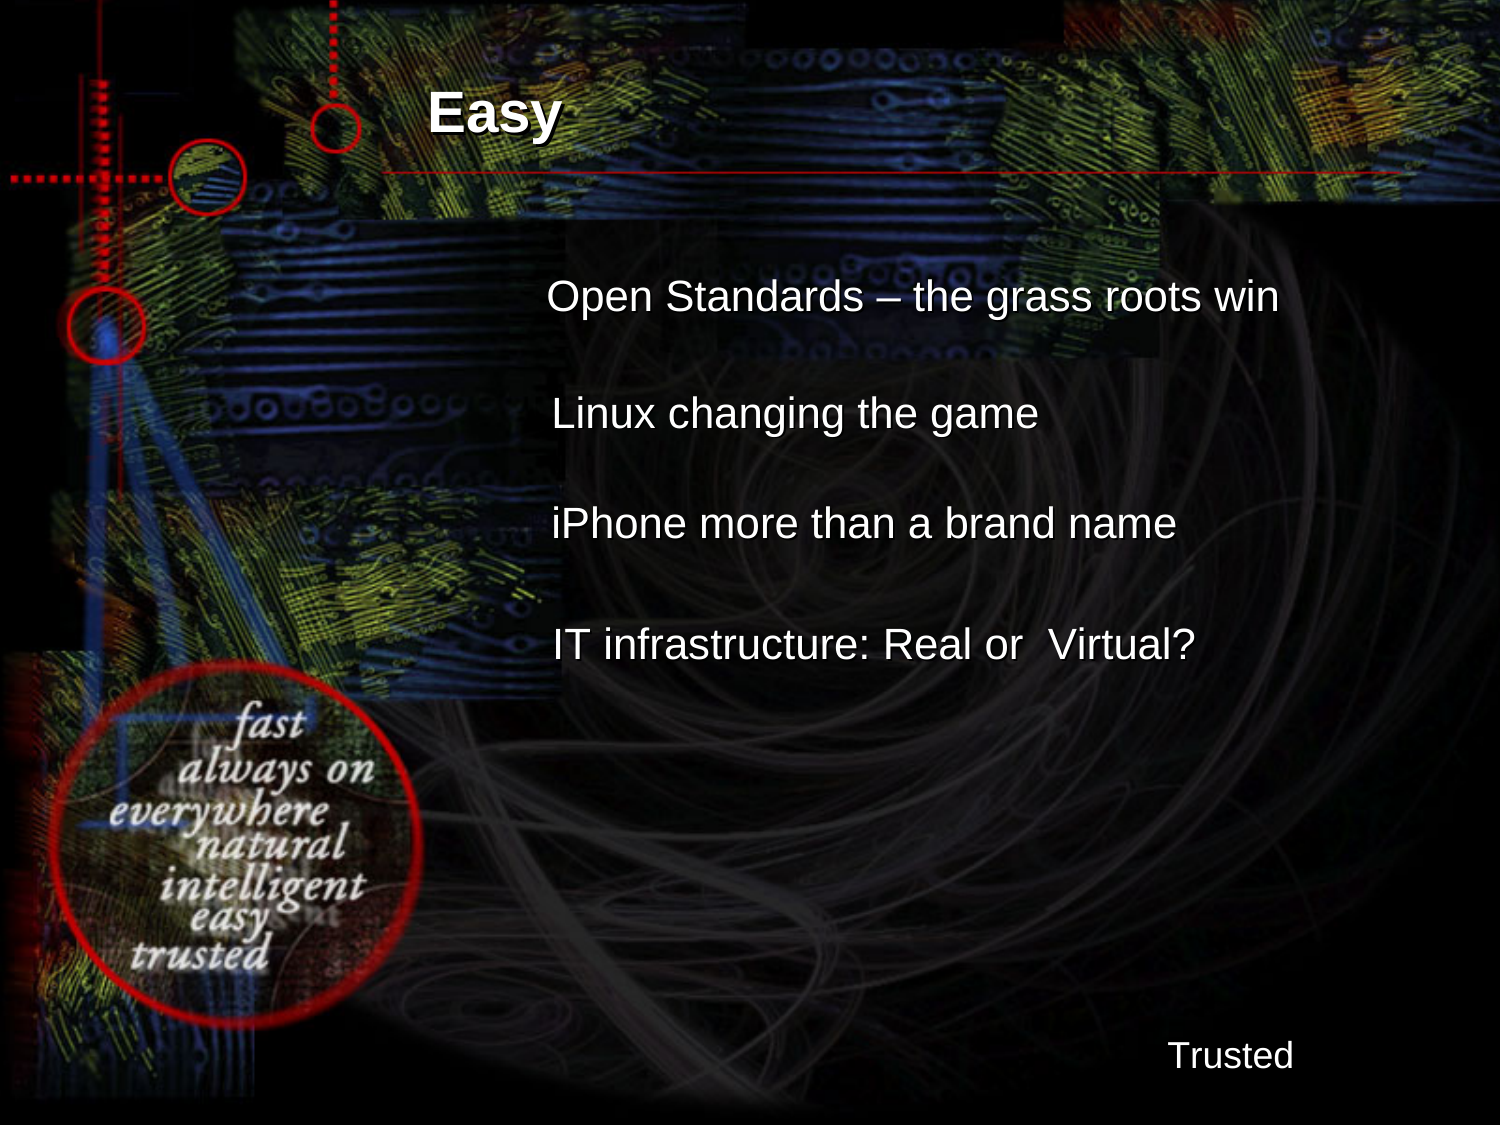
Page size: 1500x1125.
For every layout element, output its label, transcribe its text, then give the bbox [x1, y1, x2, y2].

list iPhone more than a brand name [536, 487, 1326, 565]
picture [0, 0, 1500, 1125]
list Linux changing the game [536, 377, 1192, 454]
title Easy [412, 45, 1450, 175]
list Open Standards – the grass roots win [531, 260, 1428, 338]
text_box Trusted [1167, 1031, 1475, 1074]
text_box [1119, 1034, 1456, 1091]
list IT infrastructure: Real or Virtual? [537, 608, 1470, 725]
